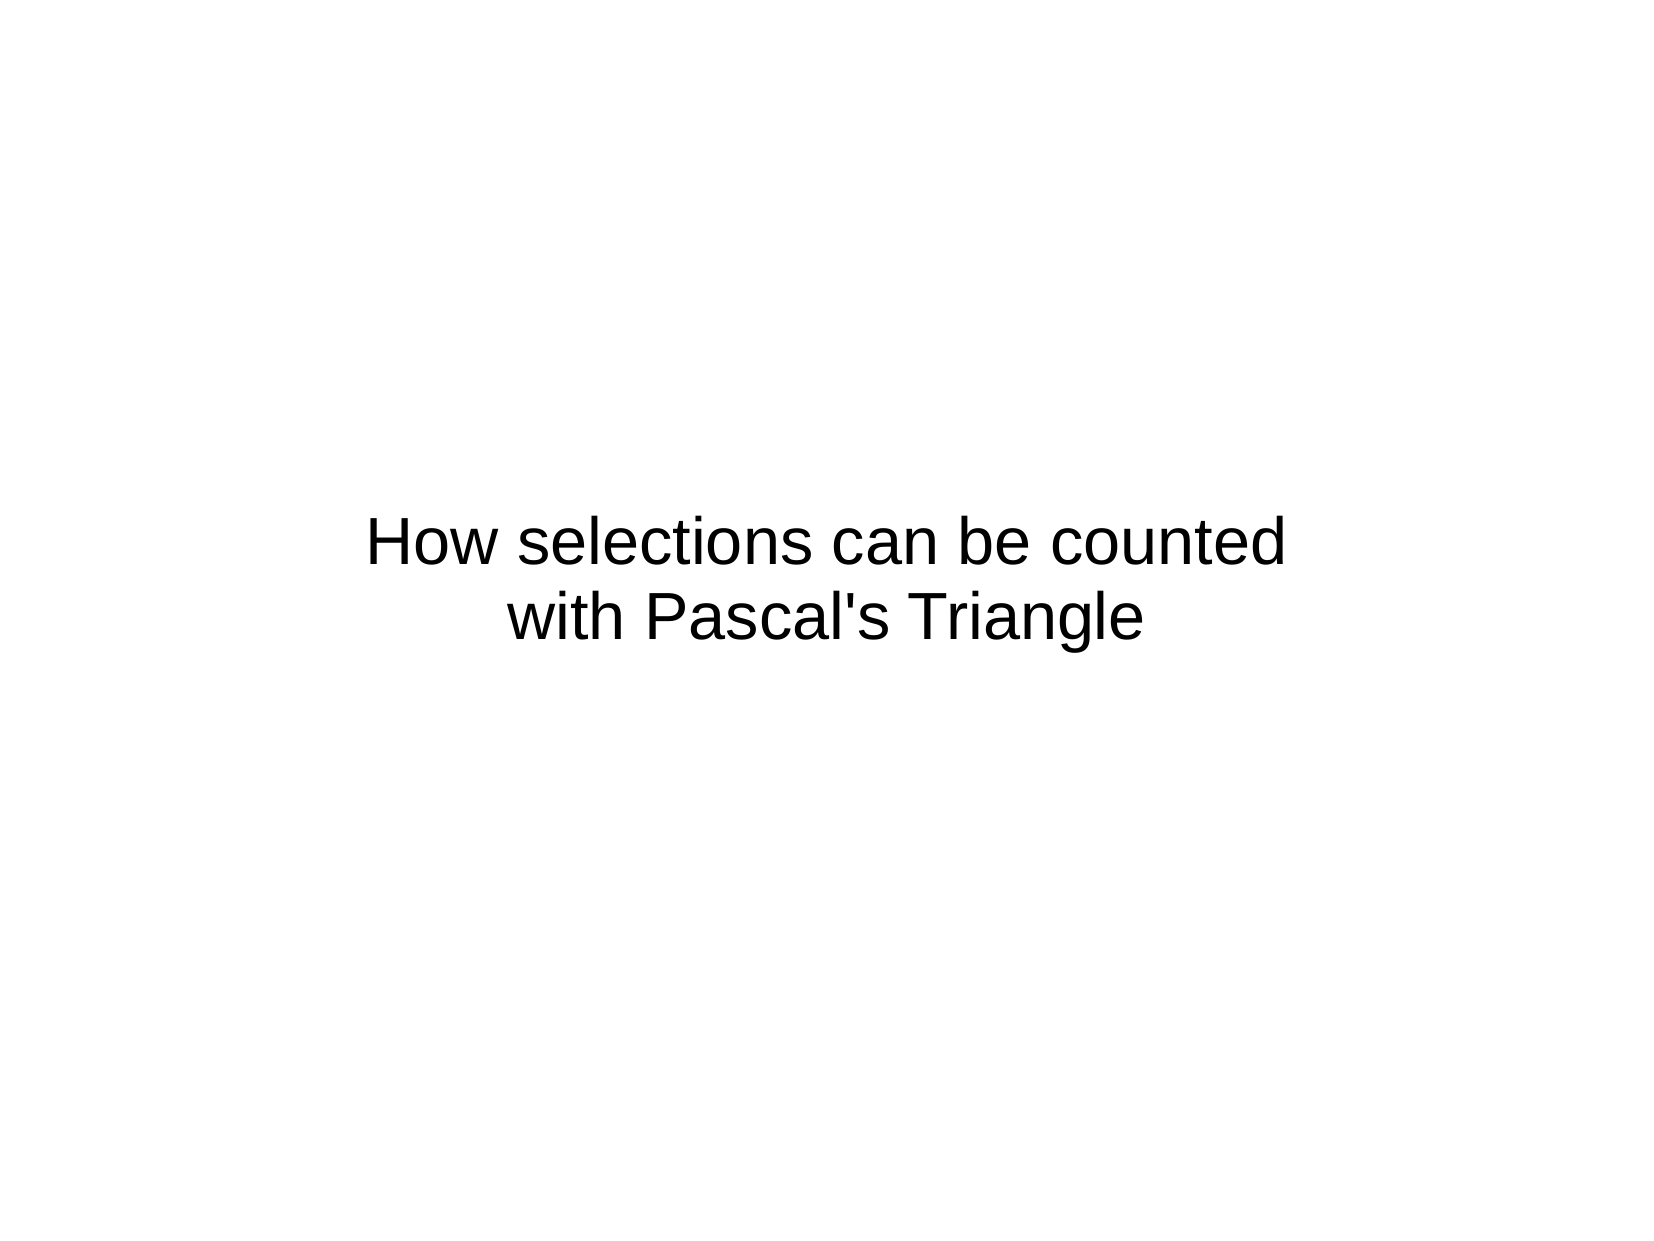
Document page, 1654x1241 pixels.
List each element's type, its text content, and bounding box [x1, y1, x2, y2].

subtitle How selections can be counted with Pascal's Triangle [82, 49, 1571, 1109]
